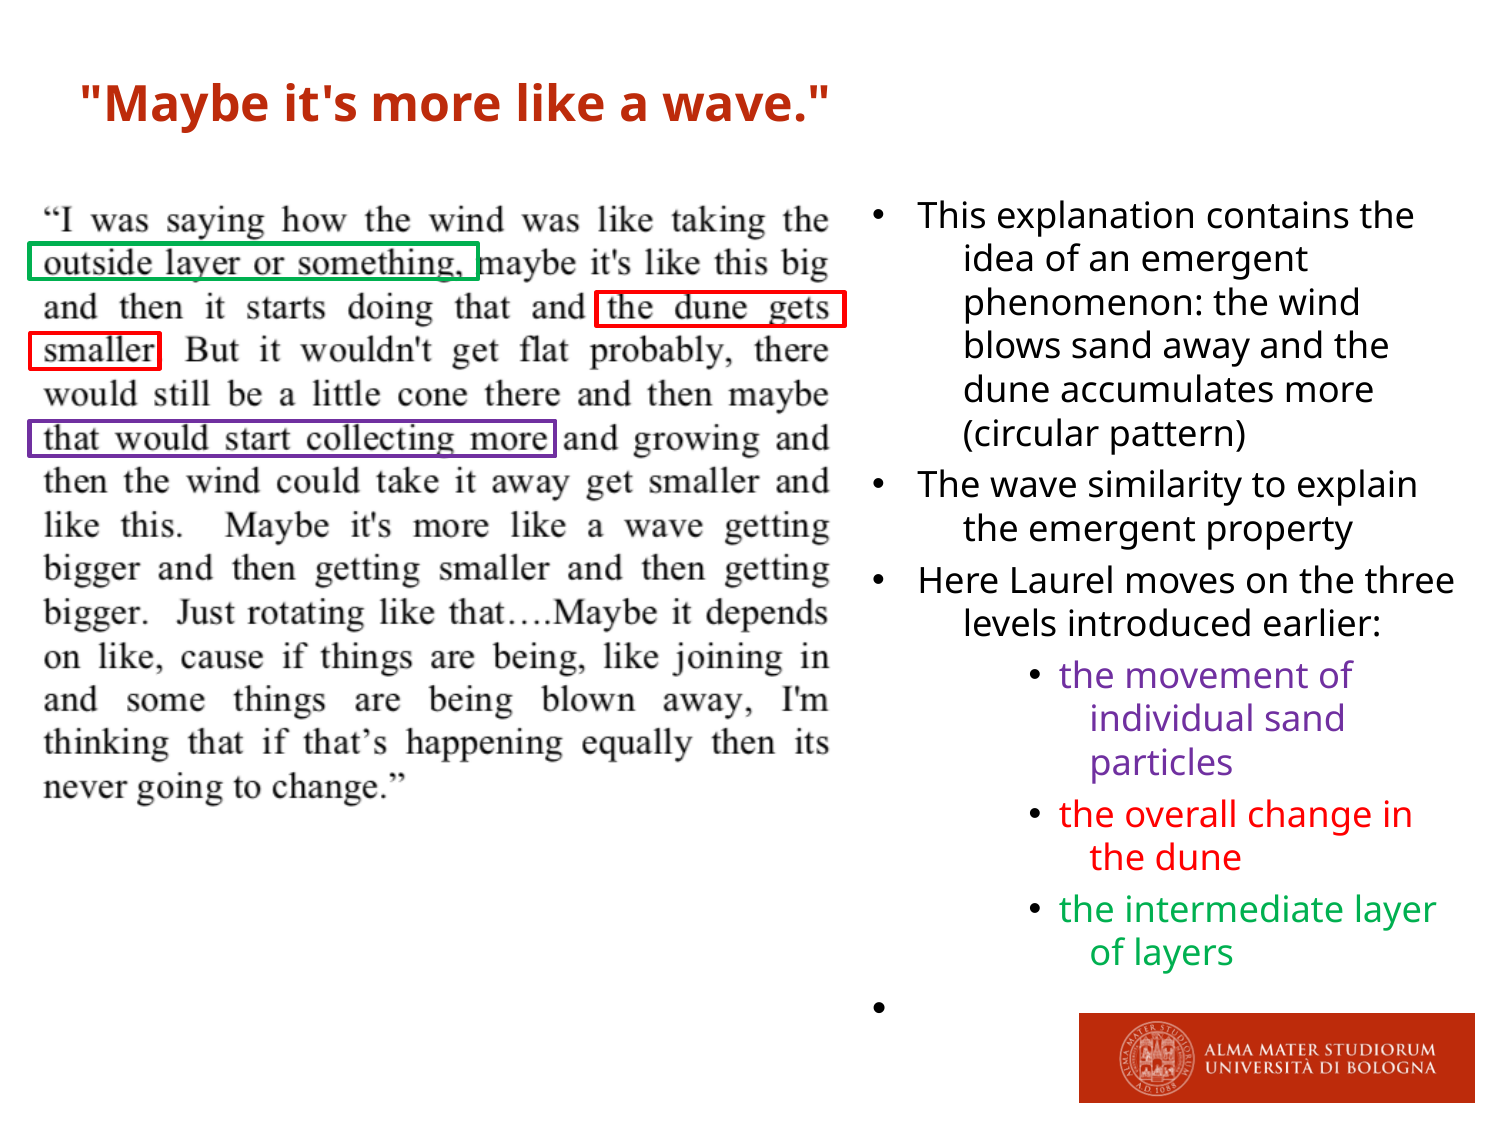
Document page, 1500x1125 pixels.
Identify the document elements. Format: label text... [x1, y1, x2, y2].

picture [32, 423, 553, 454]
list This explanation contains the idea of an emergent phenomenon: the wind blows sand away and the dune accumulates more (circular pattern) The wave similarity to explain the emergent property Here Laurel moves on the three levels introduced earlier: the movement of individual sand particles the overall change in the dune the intermediate layer of layers [857, 184, 1471, 1024]
picture [32, 246, 476, 277]
picture [29, 196, 858, 811]
picture [32, 335, 157, 367]
list "Maybe it's more like a wave." [64, 78, 1447, 185]
